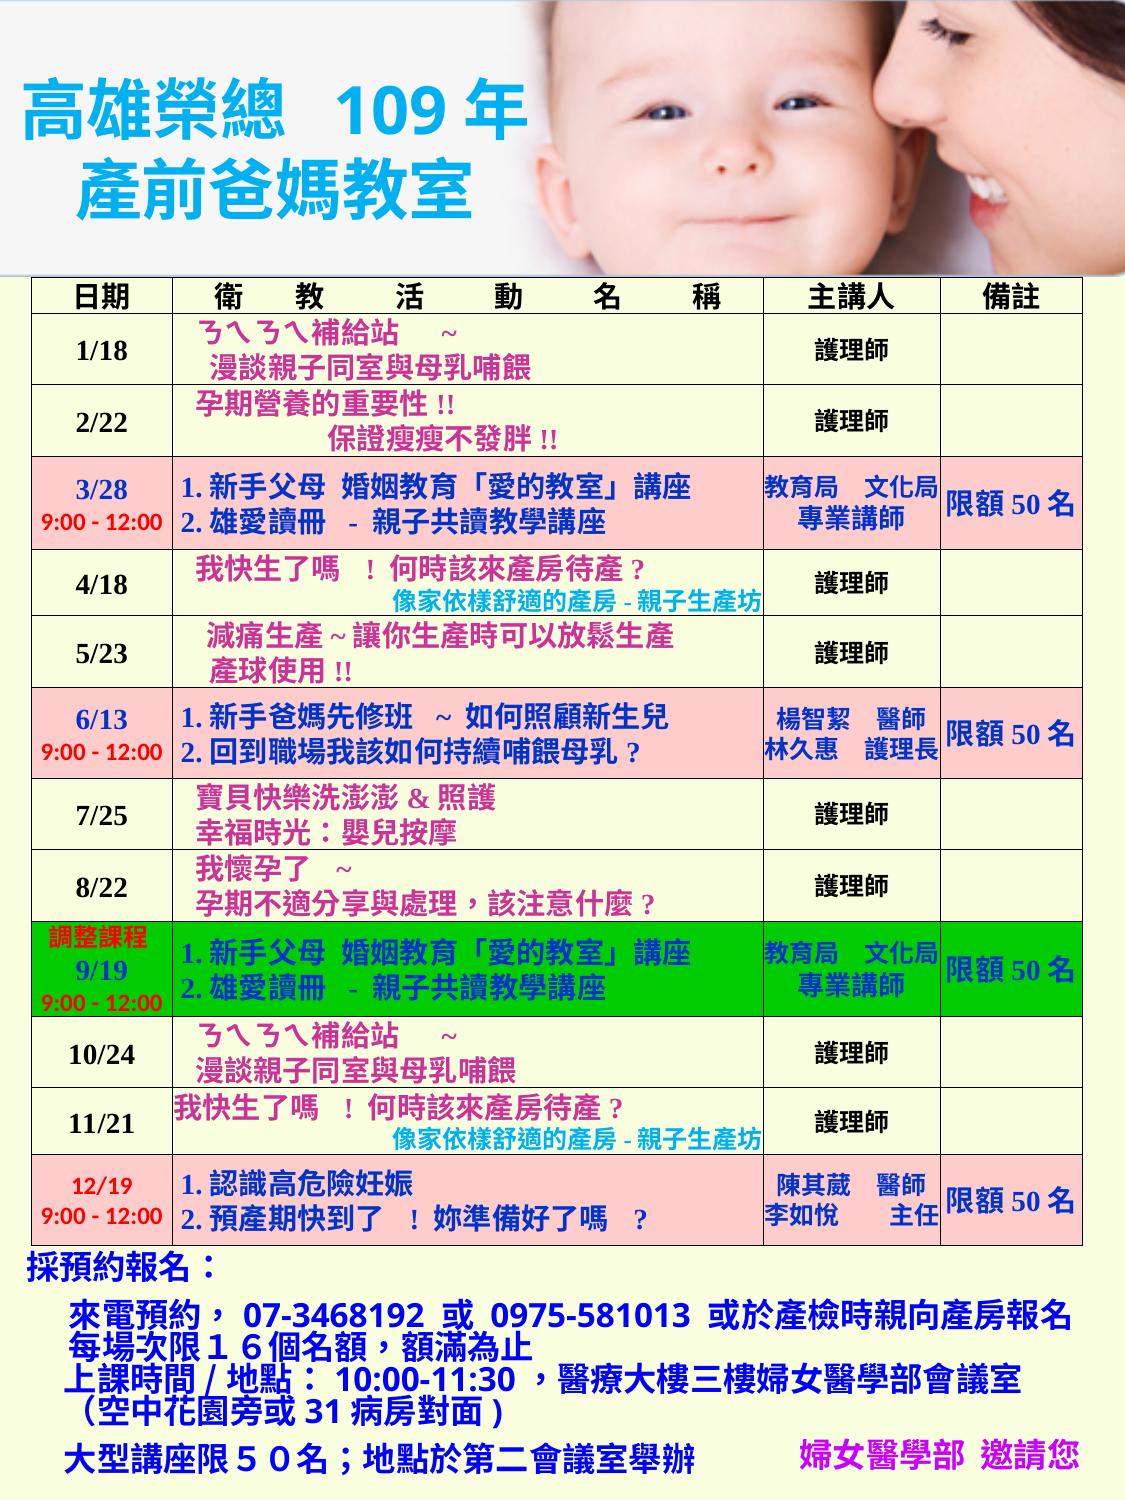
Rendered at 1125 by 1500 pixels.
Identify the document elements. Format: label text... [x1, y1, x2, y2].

table_cell 1.新手父母 婚姻教育「愛的教室」講座 2.雄愛讀冊 - 親子共讀教學講座 [173, 457, 763, 549]
table_cell 3/28 9:00 - 12:00 [32, 457, 172, 549]
table_cell 限額50名 [941, 1155, 1082, 1245]
table_cell 限額50名 [941, 457, 1082, 549]
table_cell 減痛生產~讓你生產時可以放鬆生產 產球使用!! [173, 616, 763, 687]
table_cell [941, 779, 1082, 849]
table_cell 限額50名 [941, 688, 1082, 778]
table_cell 11/21 [32, 1088, 172, 1154]
table_cell [941, 314, 1082, 384]
table_cell 護理師 [764, 616, 940, 687]
table_cell 限額50名 [941, 922, 1082, 1016]
text_box 採預約報名： 來電預約，07-3468192 或 0975-581013 或於產檢時親向產房報名 每場次限１６個名額，額滿為止 上課時間/地點：10:00-11:30，醫療大樓三樓婦女醫學部會議室 （空中花園旁或31病房對面) 大型講座限５０名；地點於第二會議室舉辦 [11, 1246, 1099, 1486]
table_header 主講人 [764, 278, 940, 313]
table_cell 1.認識高危險妊娠 2.預產期快到了 ! 妳準備好了嗎 ? [173, 1155, 763, 1245]
table_cell 1/18 [32, 314, 172, 384]
table_cell 教育局 文化局 專業講師 [764, 457, 940, 549]
table_cell 1.新手爸媽先修班 ~ 如何照顧新生兒 2.回到職場我該如何持續哺餵母乳? [173, 688, 763, 778]
table_cell 10/24 [32, 1017, 172, 1087]
table_cell 8/22 [32, 850, 172, 921]
table_cell 孕期營養的重要性!! 保證瘦瘦不發胖!! [173, 385, 763, 456]
table_cell 寶貝快樂洗澎澎&照護 幸福時光：嬰兒按摩 [173, 779, 763, 849]
table_cell 調整課程9/19 9:00 - 12:00 [32, 922, 172, 1016]
table_cell 護理師 [764, 1088, 940, 1154]
table_cell [941, 550, 1082, 615]
table_cell 護理師 [764, 385, 940, 456]
table_cell 7/25 [32, 779, 172, 849]
table_cell 護理師 [764, 1017, 940, 1087]
table_cell [941, 385, 1082, 456]
table_cell [941, 1088, 1082, 1154]
table_header 日期 [32, 278, 172, 313]
table_cell 護理師 [764, 850, 940, 921]
title 高雄榮總 109年 產前爸媽教室 [0, 41, 551, 254]
table_cell 6/13 9:00 - 12:00 [32, 688, 172, 778]
table_cell 陳其葳 醫師 李如悅 主任 [764, 1155, 940, 1245]
text_box 婦女醫學部 邀請您 [782, 1421, 1098, 1487]
table_cell 護理師 [764, 314, 940, 384]
table_header 備註 [941, 278, 1082, 313]
table_cell 護理師 [764, 550, 940, 615]
table_cell 5/23 [32, 616, 172, 687]
table_cell 12/19 9:00 - 12:00 [32, 1155, 172, 1245]
table_cell [941, 1017, 1082, 1087]
table_cell 4/18 [32, 550, 172, 615]
table_cell 我快生了嗎 ! 何時該來產房待產? 像家依樣舒適的產房-親子生產坊 [173, 1088, 763, 1154]
table_header 衛 教 活 動 名 稱 [173, 278, 763, 313]
table_cell 2/22 [32, 385, 172, 456]
table_cell ㄋㄟㄋㄟ補給站 ~ 漫談親子同室與母乳哺餵 [173, 314, 763, 384]
table_cell ㄋㄟㄋㄟ補給站 ~ 漫談親子同室與母乳哺餵 [173, 1017, 763, 1087]
table_cell 我懷孕了 ~ 孕期不適分享與處理，該注意什麼? [173, 850, 763, 921]
table_cell [941, 616, 1082, 687]
table_cell 教育局 文化局 專業講師 [764, 922, 940, 1016]
table_cell 1.新手父母 婚姻教育「愛的教室」講座 2.雄愛讀冊 - 親子共讀教學講座 [173, 922, 763, 1016]
picture [0, 0, 1125, 1500]
table_cell [941, 850, 1082, 921]
table_cell 我快生了嗎 ! 何時該來產房待產? 像家依樣舒適的產房-親子生產坊 [173, 550, 763, 615]
table_cell 楊智絜 醫師 林久惠 護理長 [764, 688, 940, 778]
table_cell 護理師 [764, 779, 940, 849]
